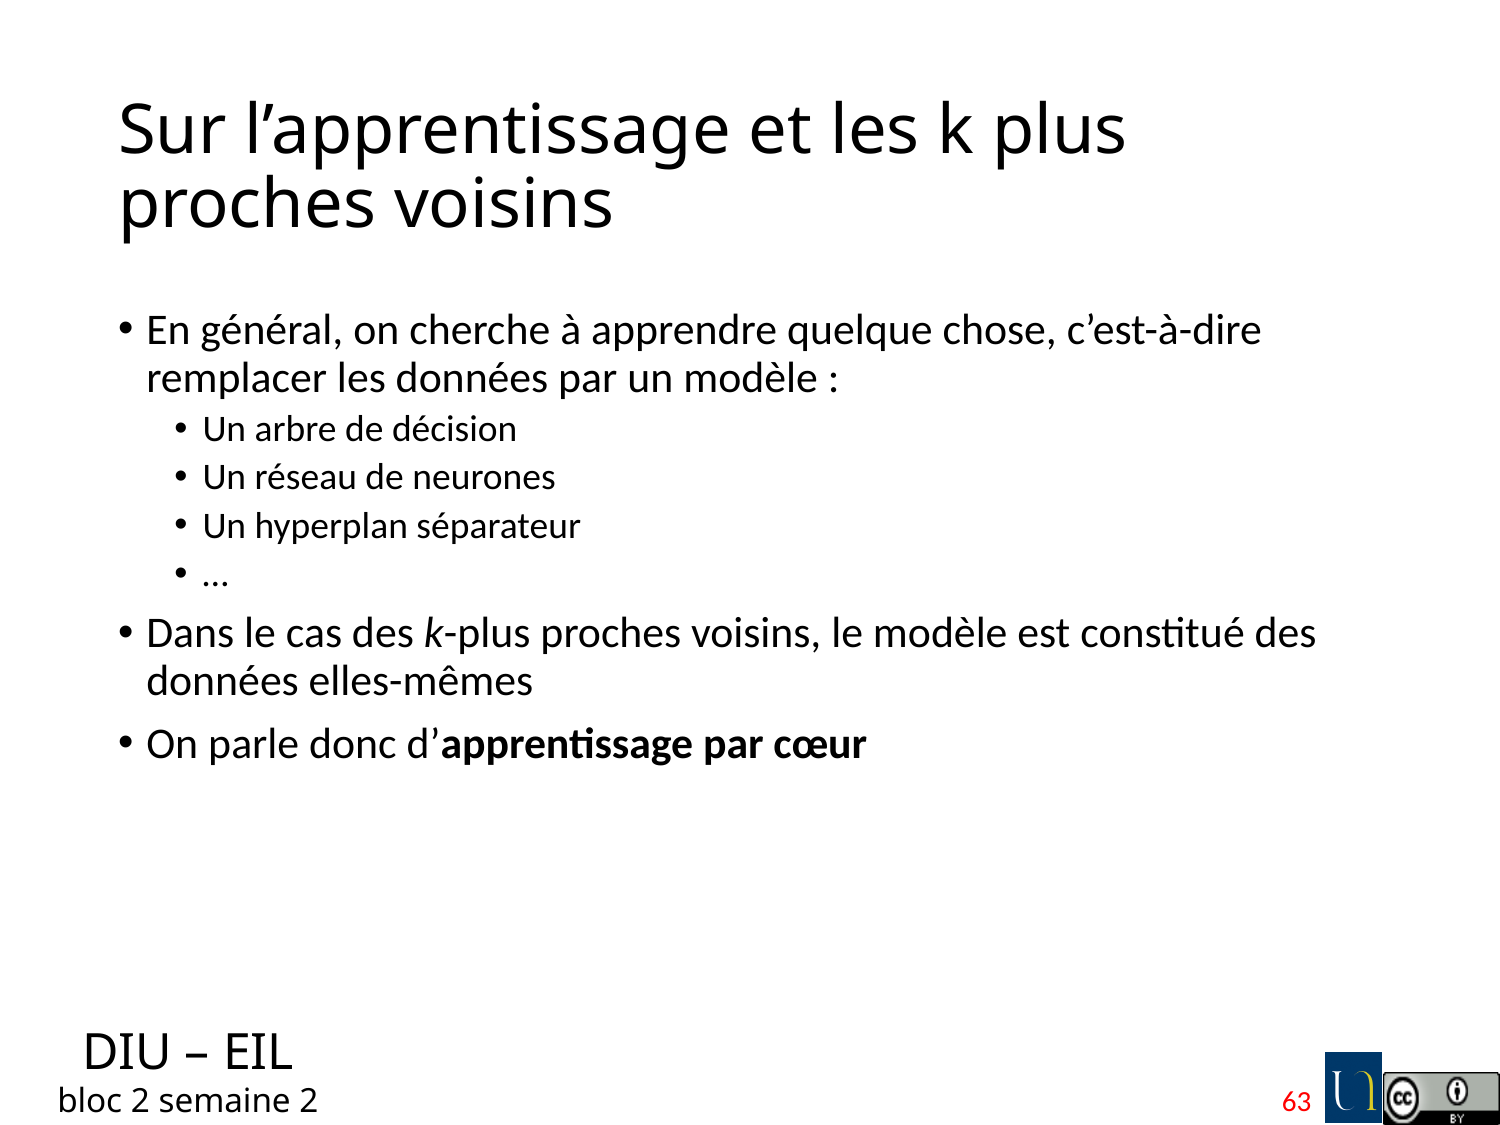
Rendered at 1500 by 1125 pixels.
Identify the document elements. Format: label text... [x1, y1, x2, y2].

slide_number <numéro> [1240, 1070, 1327, 1125]
picture [1325, 1052, 1382, 1123]
picture [1383, 1072, 1500, 1125]
list En général, on cherche à apprendre quelque chose, c’est-à-dire remplacer les données par un modèle : Un arbre de décision Un réseau de neurones Un hyperplan séparateur … Dans le cas des k-plus proches voisins, le modèle est constitué des données elles-mêmes On parle donc d’apprentissage par cœur [103, 299, 1397, 1014]
title Sur l’apprentissage et les k plus proches voisins [103, 59, 1397, 278]
